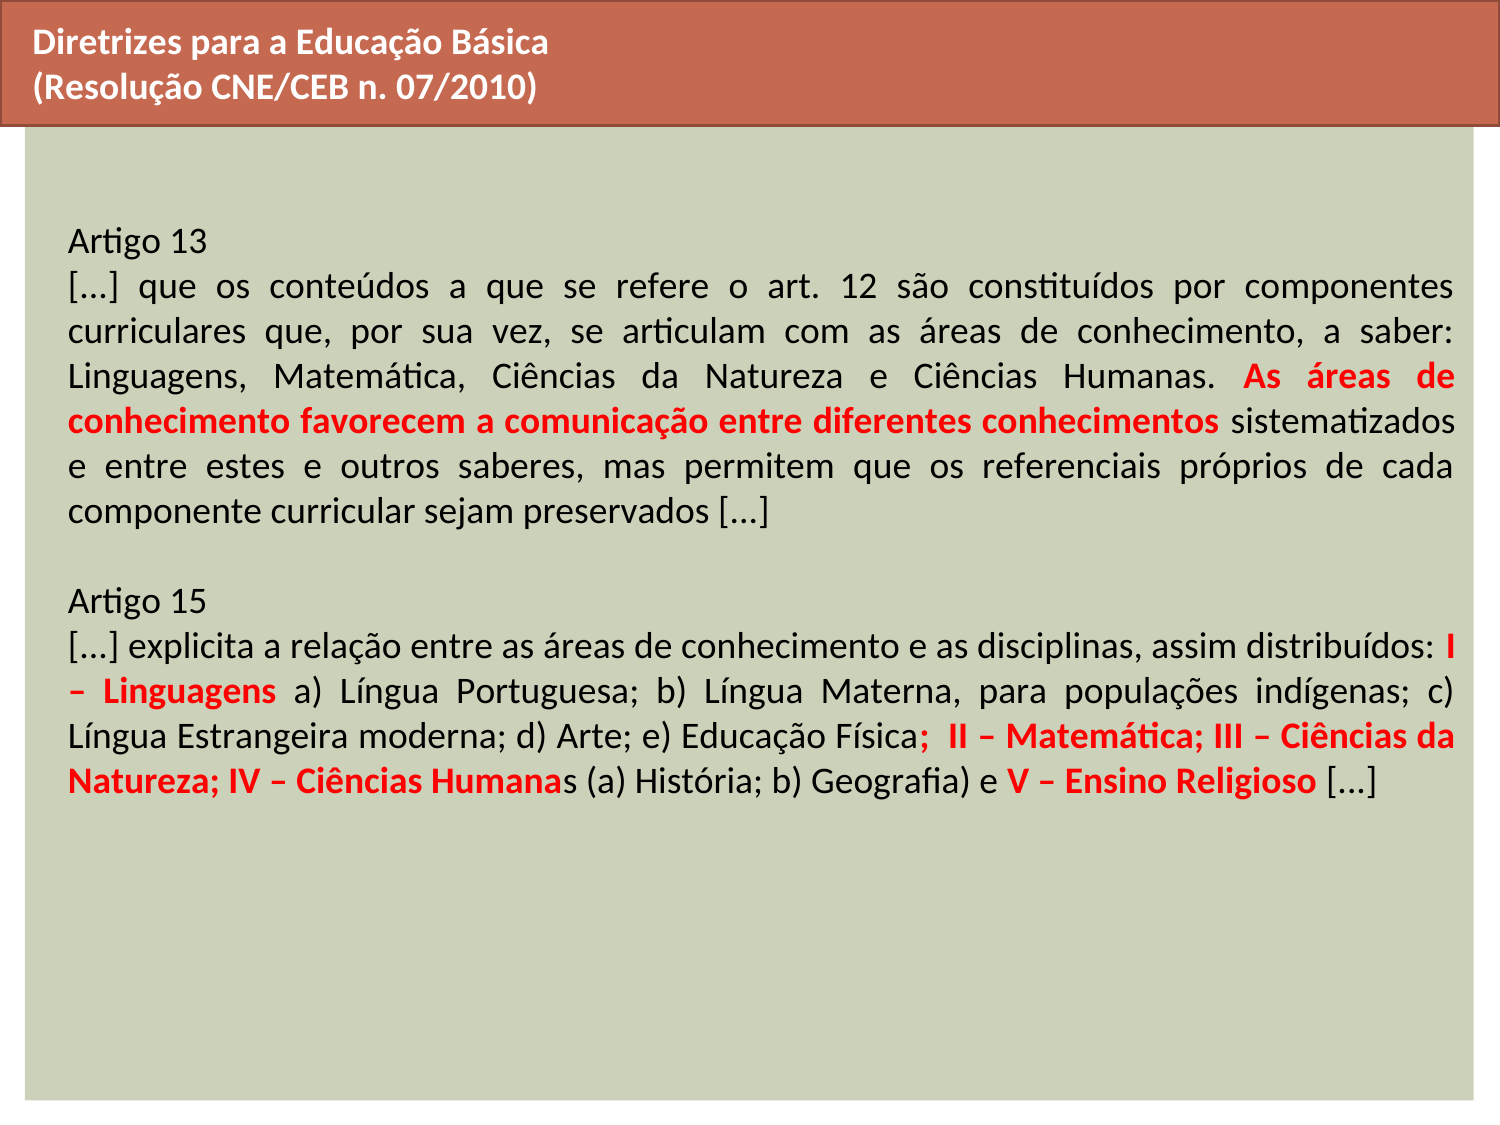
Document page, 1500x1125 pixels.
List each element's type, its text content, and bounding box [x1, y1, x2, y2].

text_box [0, 0, 1500, 126]
text_box Artigo 13 [...] que os conteúdos a que se refere o art. 12 são constituídos por componentes curriculares que, por sua vez, se articulam com as áreas de conhecimento, a saber: Linguagens, Matemática, Ciências da Natureza e Ciências Humanas. As áreas de conhecimento favorecem a comunicação entre diferentes conhecimentos sistematizados e entre estes e outros saberes, mas permitem que os referenciais próprios de cada componente curricular sejam preservados [...] Artigo 15 [...] explicita a relação entre as áreas de conhecimento e as disciplinas, assim distribuídos: I – Linguagens a) Língua Portuguesa; b) Língua Materna, para populações indígenas; c) Língua Estrangeira moderna; d) Arte; e) Educação Física; II – Matemática; III – Ciências da Natureza; IV – Ciências Humanas (a) História; b) Geografia) e V – Ensino Religioso [...] [53, 207, 1471, 809]
text_box Diretrizes para a Educação Básica (Resolução CNE/CEB n. 07/2010) [17, 9, 768, 115]
